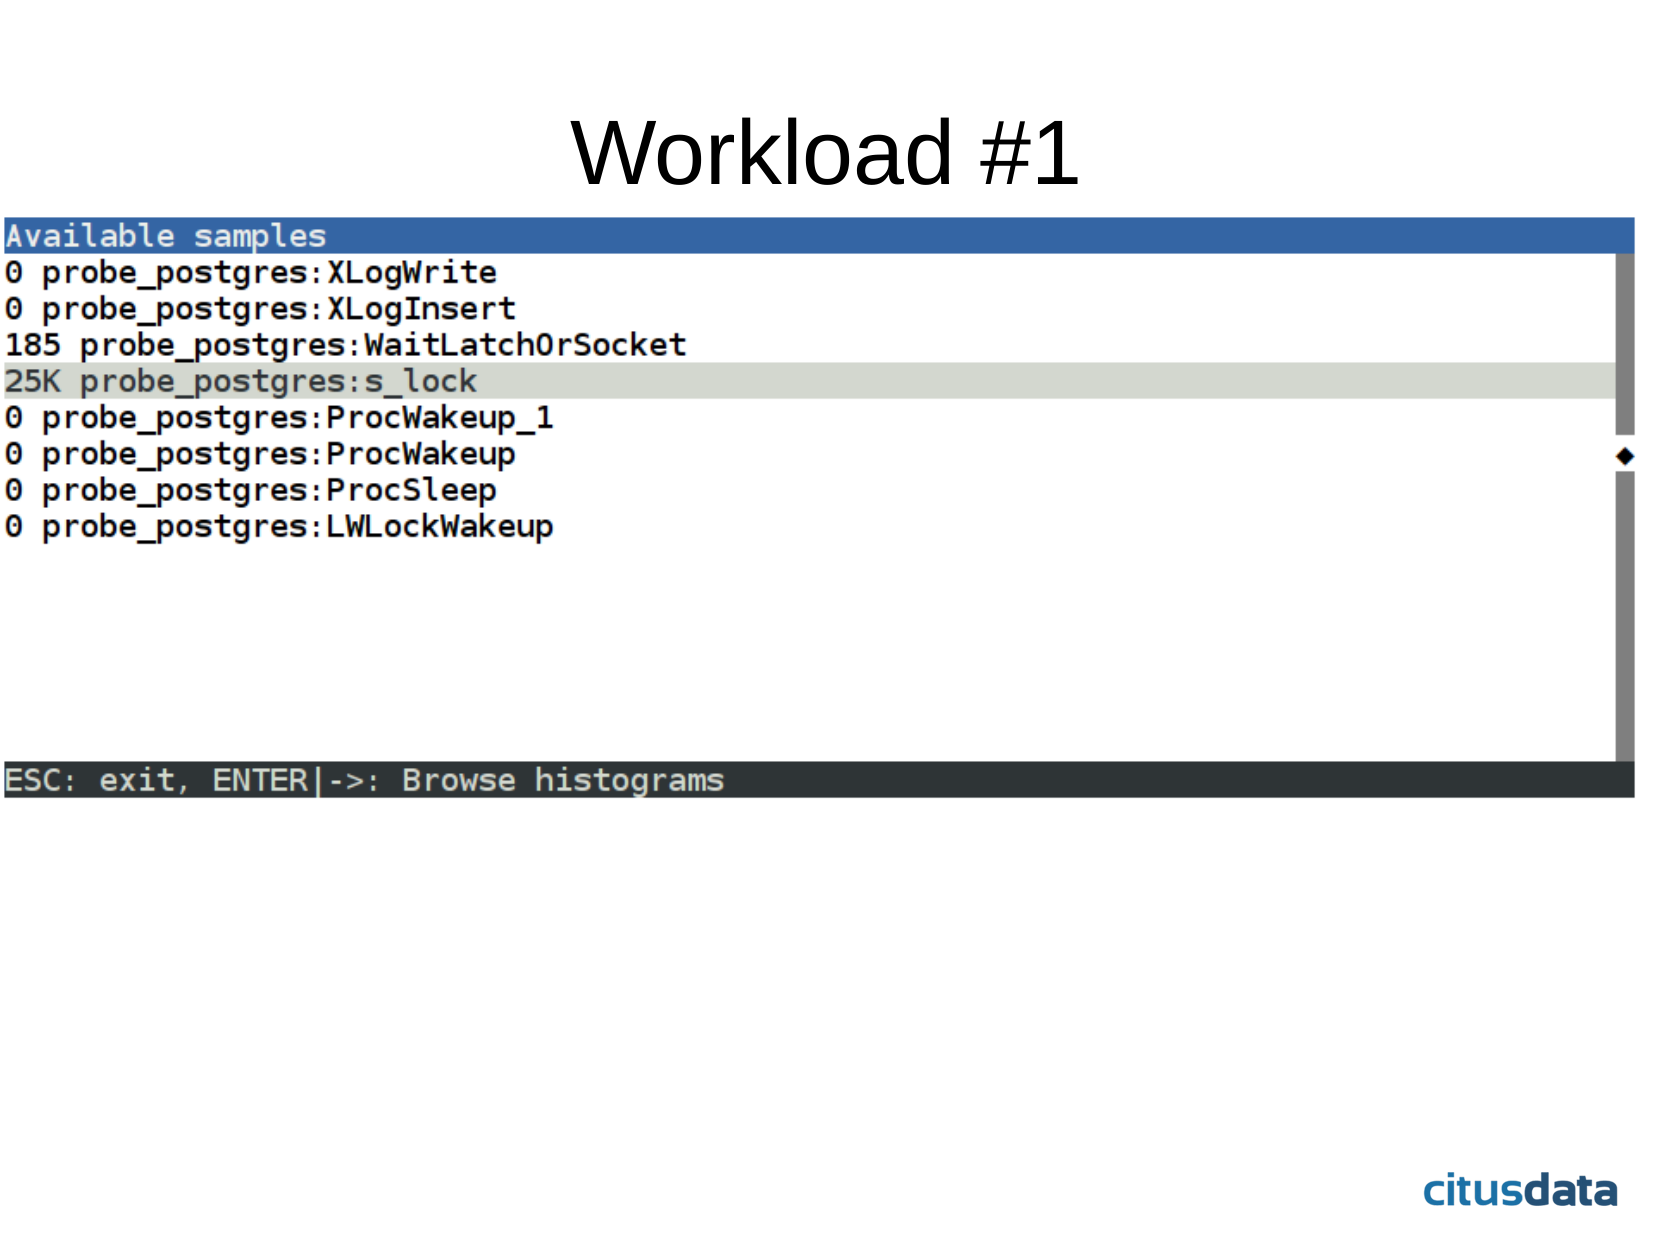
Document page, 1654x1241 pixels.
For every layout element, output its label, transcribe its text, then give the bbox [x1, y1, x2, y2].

picture [3, 216, 1654, 824]
picture [1420, 1167, 1622, 1209]
title Workload #1 [82, 49, 1571, 216]
